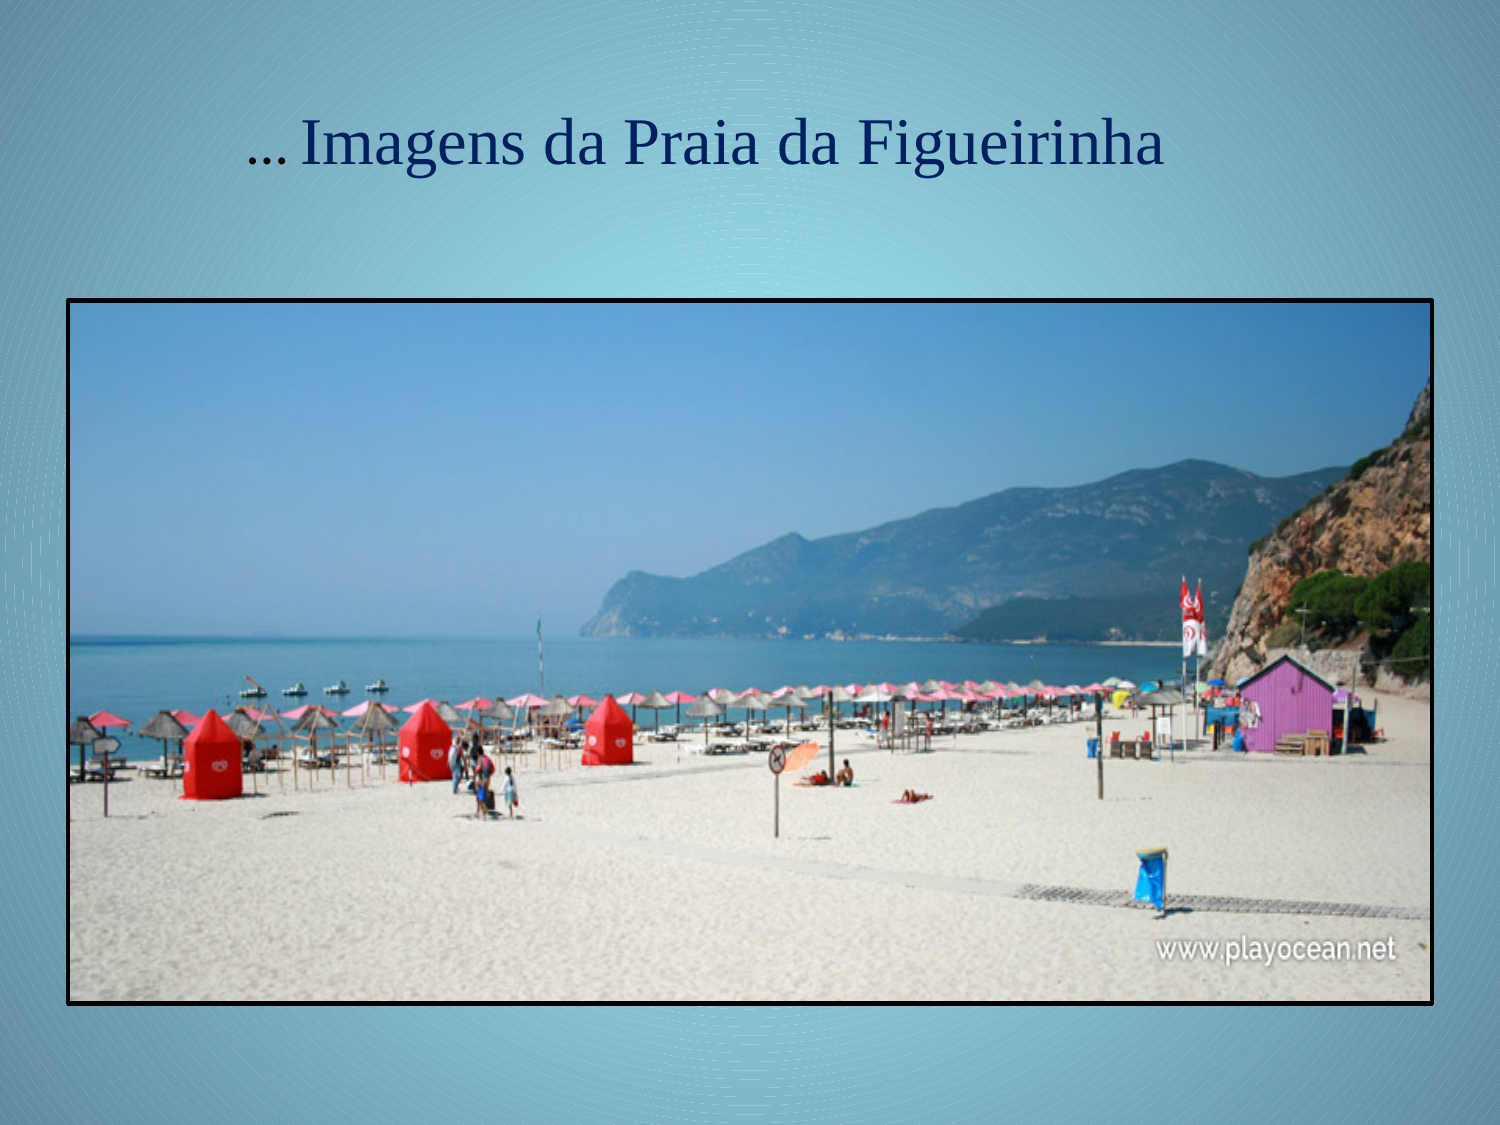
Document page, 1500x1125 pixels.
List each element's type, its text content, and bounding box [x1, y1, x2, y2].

picture [70, 302, 1430, 1002]
text_box … Imagens da Praia da Figueirinha [159, 90, 1255, 187]
